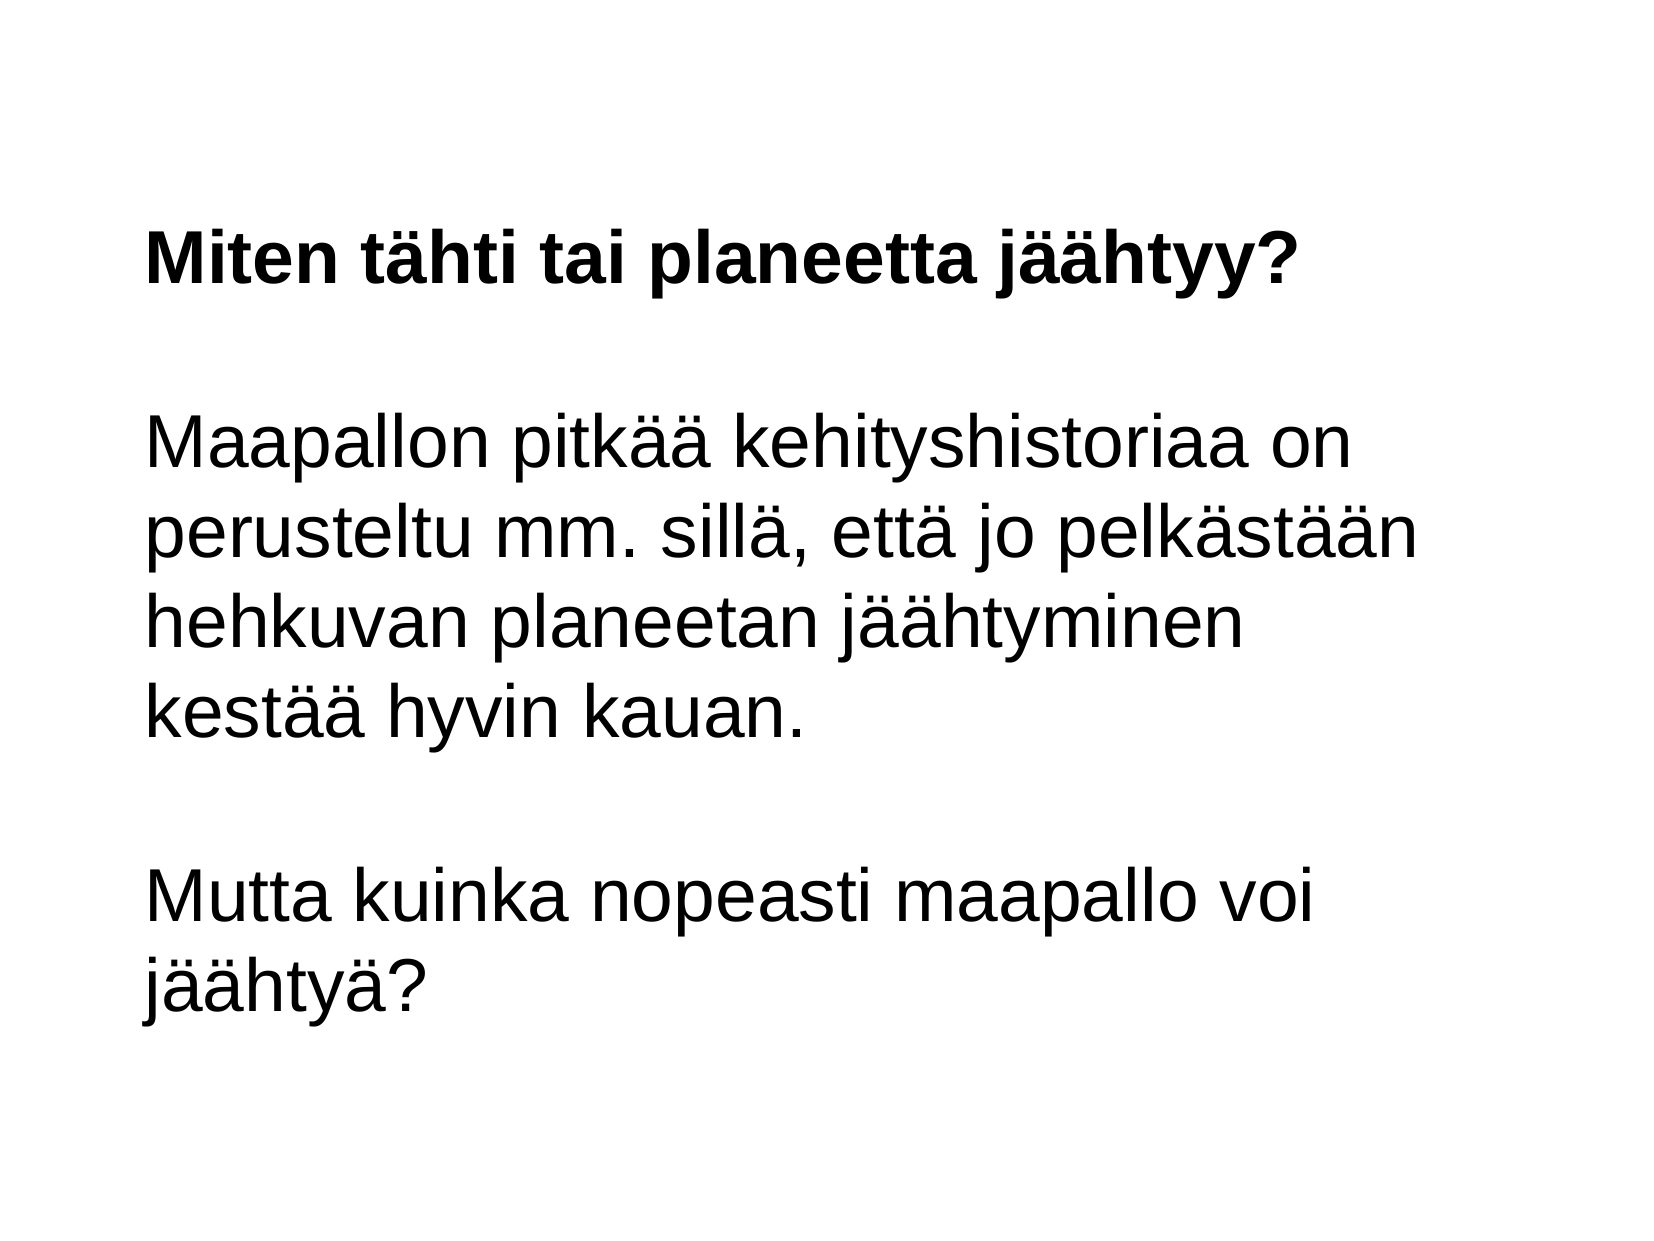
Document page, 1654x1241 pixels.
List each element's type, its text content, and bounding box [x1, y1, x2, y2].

text_box Miten tähti tai planeetta jäähtyy? Maapallon pitkää kehityshistoriaa on perusteltu mm. sillä, että jo pelkästään hehkuvan planeetan jäähtyminen kestää hyvin kauan. Mutta kuinka nopeasti maapallo voi jäähtyä? [129, 200, 1501, 1034]
